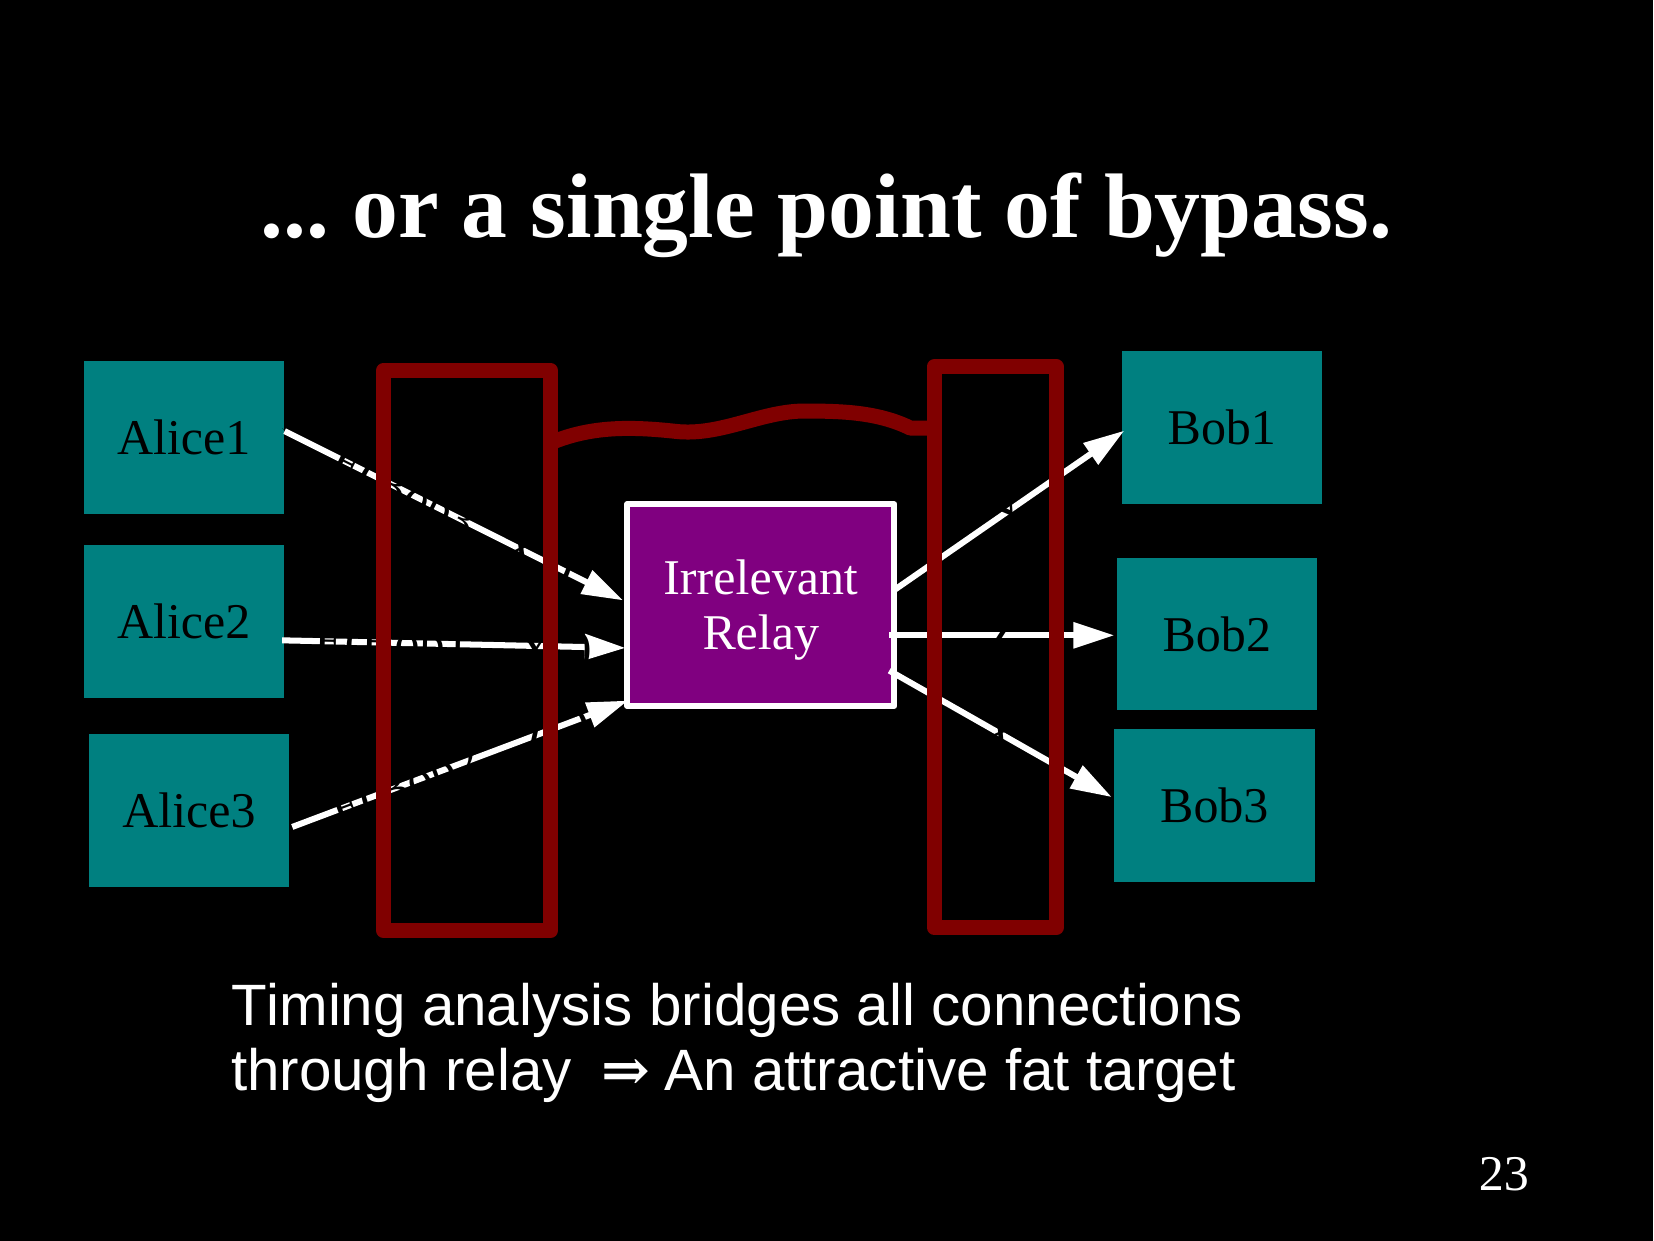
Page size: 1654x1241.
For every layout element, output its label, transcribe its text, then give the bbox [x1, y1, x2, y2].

text_box Timing analysis bridges all connections through relay ⇒ An attractive fat target [230, 972, 1297, 1114]
text_box Bob2 [1116, 557, 1318, 711]
text_box Bob3 [1113, 728, 1316, 883]
text_box Alice1 [83, 360, 285, 515]
text_box Alice2 [83, 544, 285, 699]
text_box Alice3 [88, 733, 290, 888]
text_box Irrelevant Relay [627, 504, 895, 706]
text_box Bob1 [1121, 350, 1323, 505]
title ... or a single point of bypass. [121, 103, 1534, 311]
